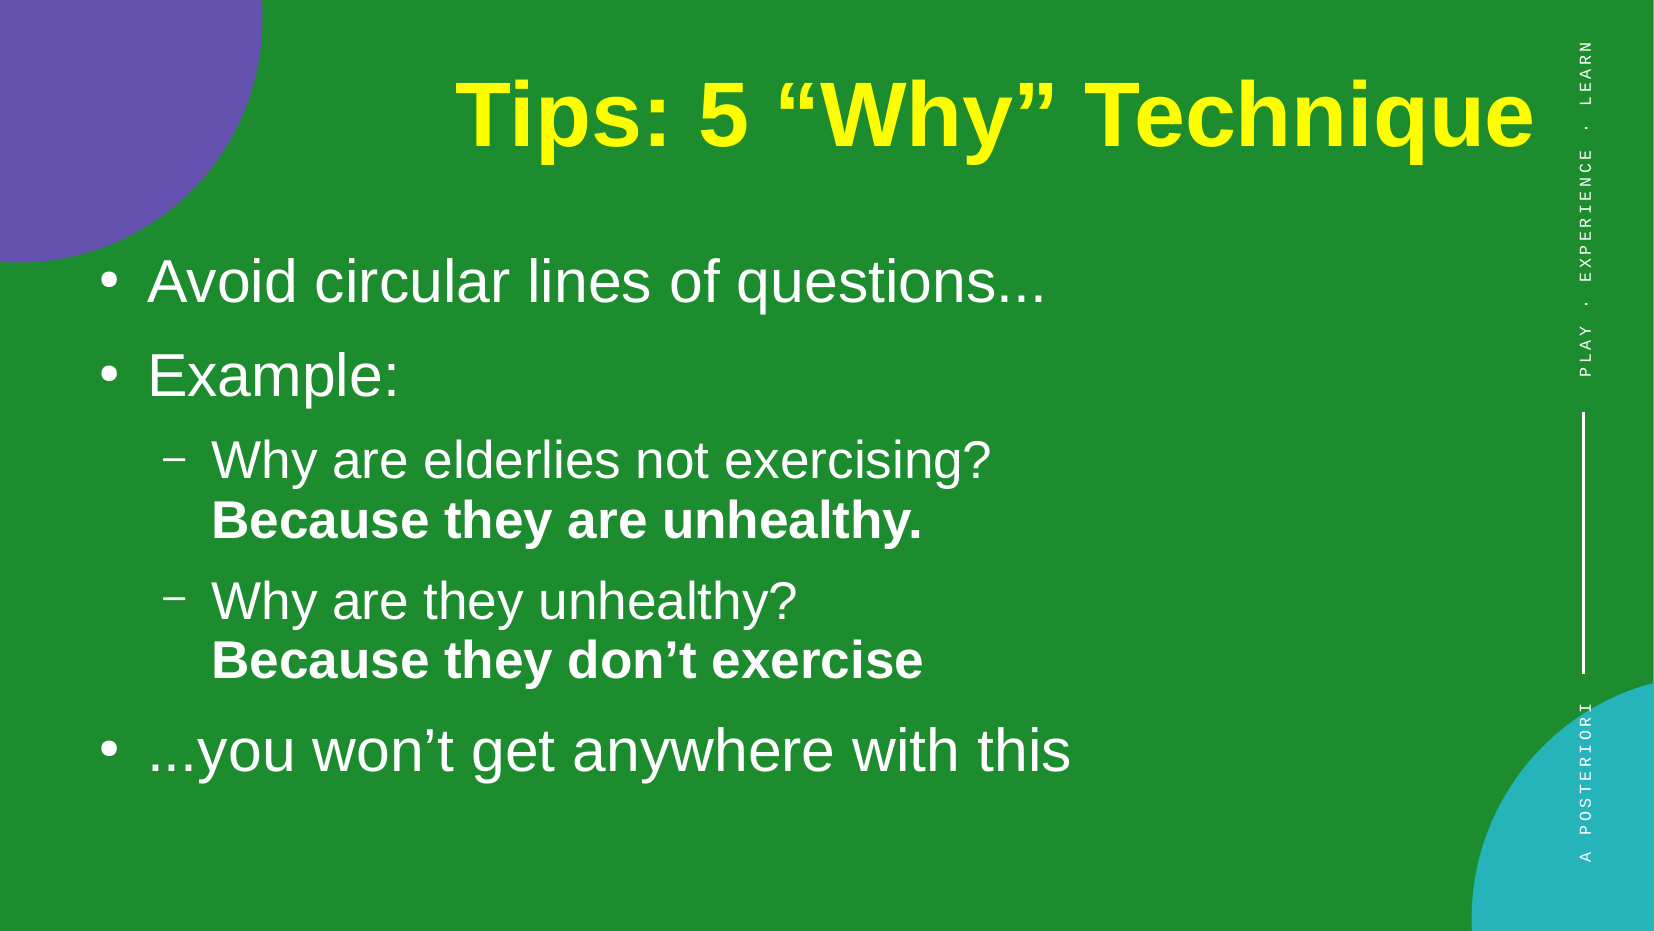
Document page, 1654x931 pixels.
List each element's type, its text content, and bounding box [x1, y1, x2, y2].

title Tips: 5 “Why” Technique [262, 37, 1538, 193]
list Avoid circular lines of questions... Example: Why are elderlies not exercising? Because they are unhealthy. Why are they unhealthy? Because they don’t exercise ...you won’t get anywhere with this [82, 247, 1571, 787]
